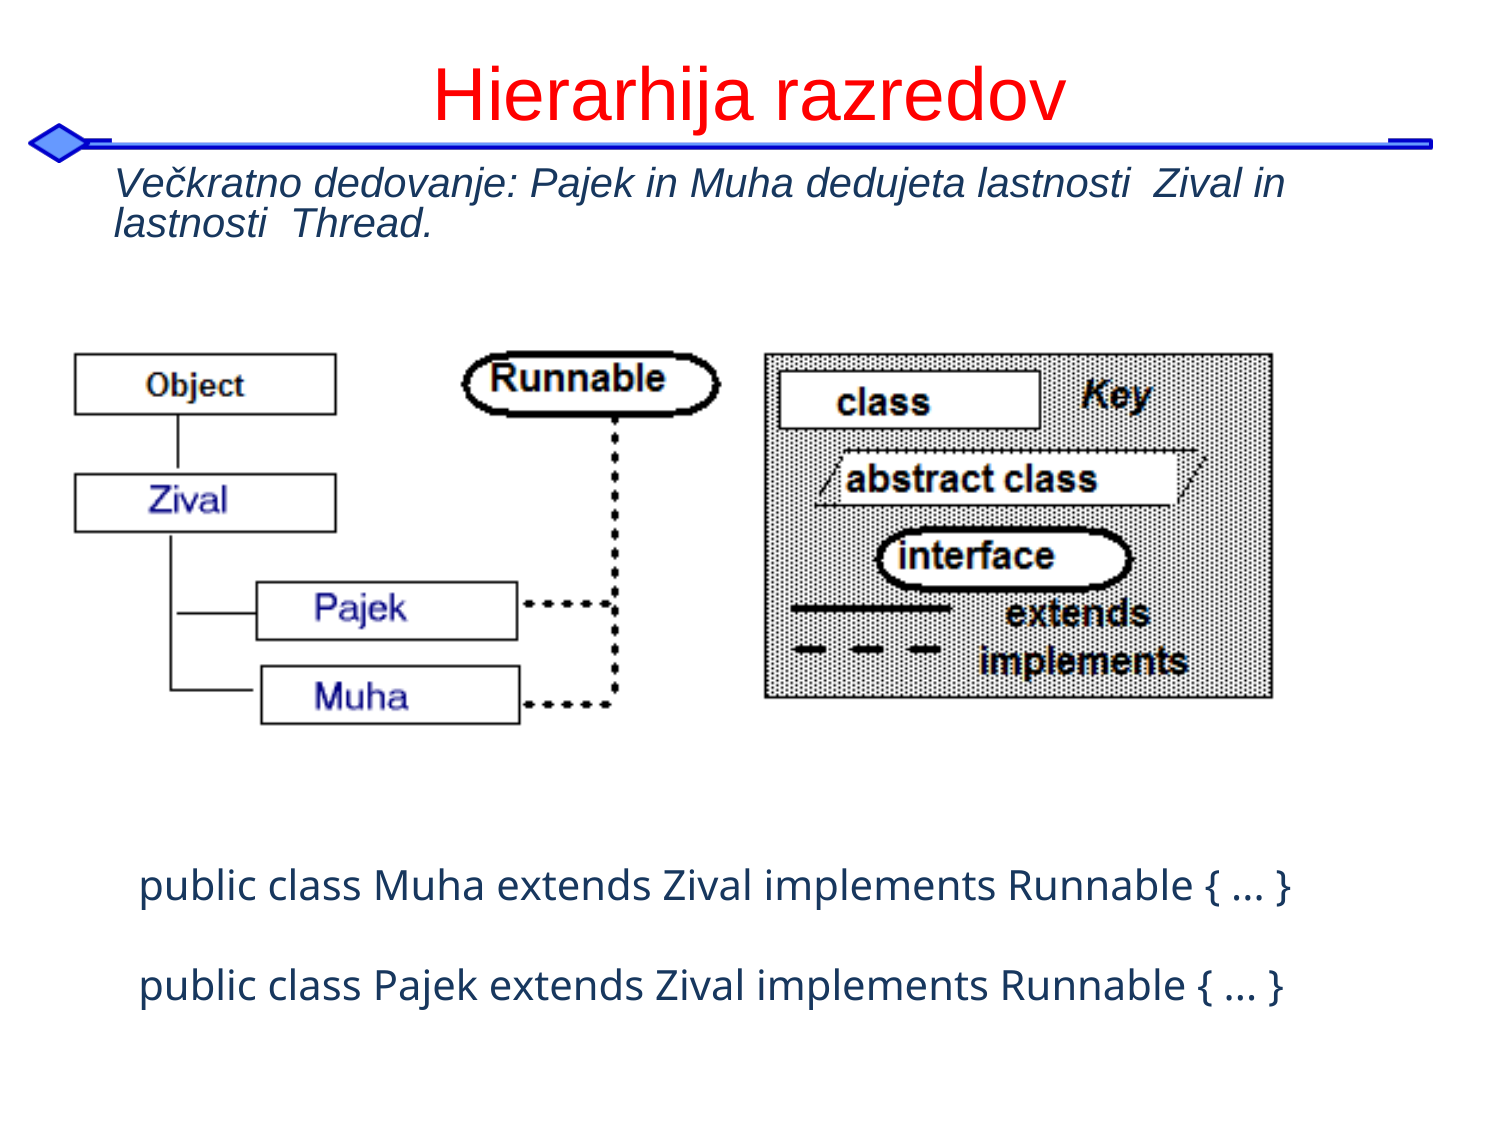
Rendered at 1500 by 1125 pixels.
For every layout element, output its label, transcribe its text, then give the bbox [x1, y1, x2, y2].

text_box public class Muha extends Zival implements Runnable { ... } public class Pajek extends Zival implements Runnable { ... } [123, 850, 1357, 1017]
title Hierarhija razredov [111, 37, 1389, 143]
picture [70, 349, 1276, 728]
picture [28, 123, 1433, 163]
text_box Večkratno dedovanje: Pajek in Muha dedujeta lastnosti Zival in lastnosti Thread. [99, 157, 1421, 304]
